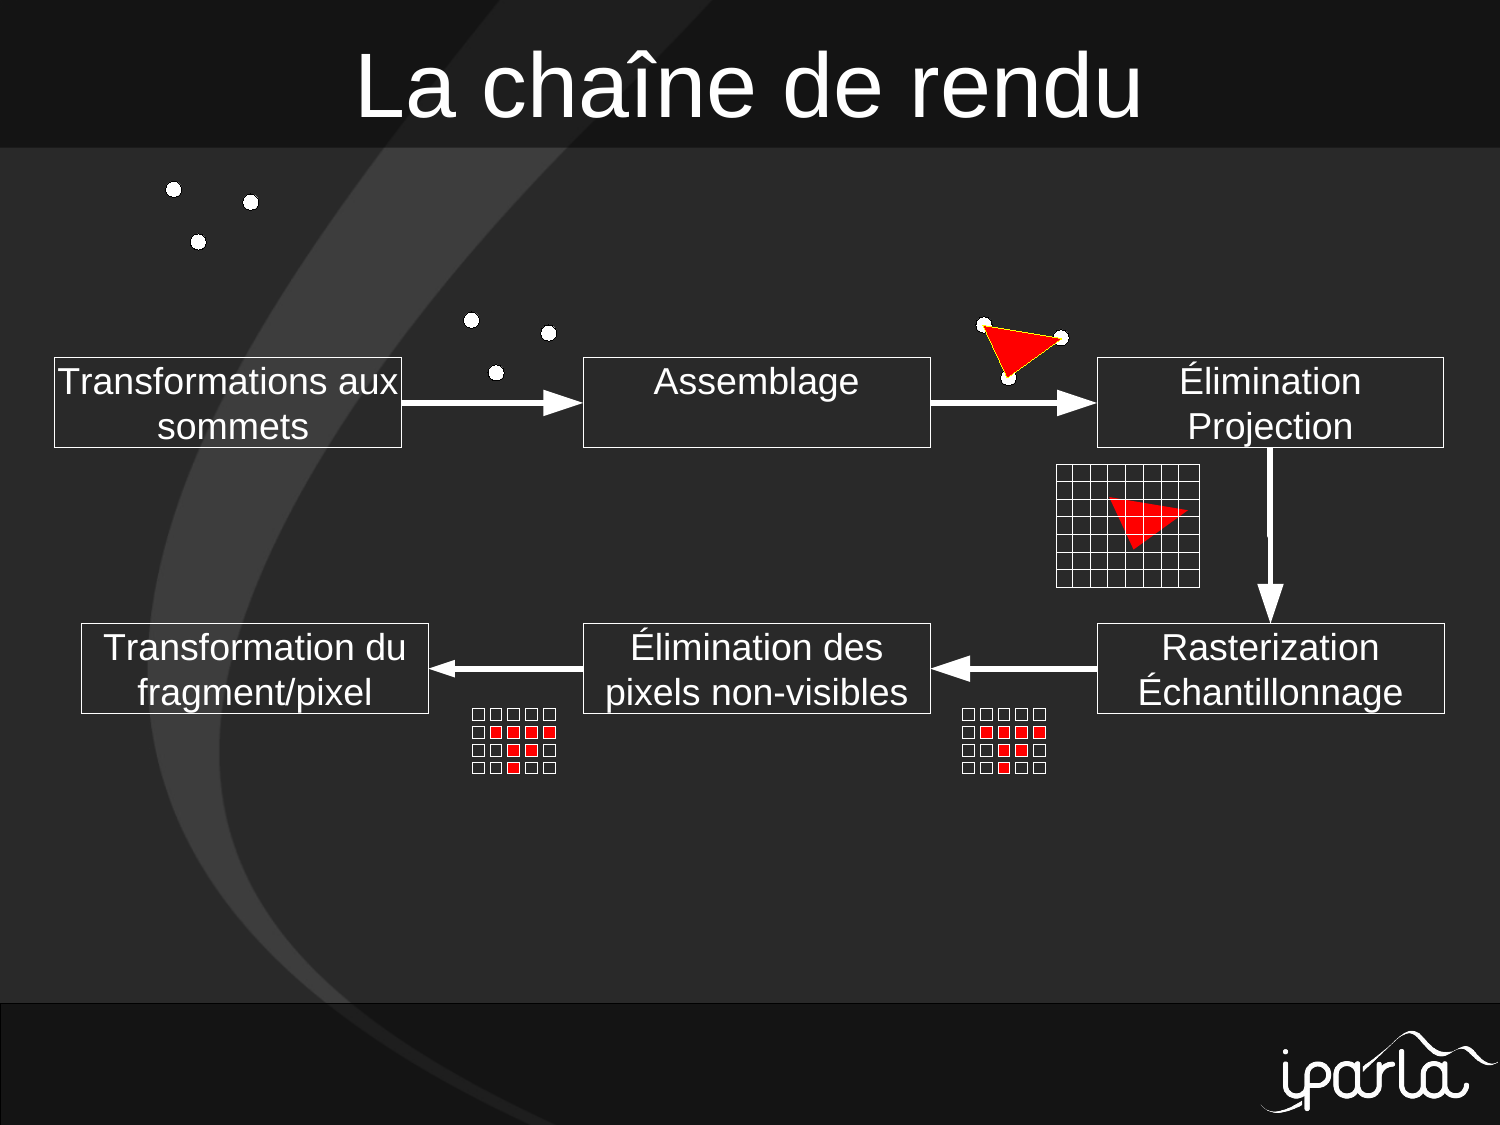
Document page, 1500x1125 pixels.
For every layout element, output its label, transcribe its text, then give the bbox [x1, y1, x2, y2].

text_box [1144, 535, 1154, 543]
text_box [1015, 744, 1028, 757]
text_box [525, 744, 538, 757]
text_box Élimination Projection [1097, 357, 1444, 448]
text_box [242, 193, 259, 211]
text_box [190, 233, 207, 251]
text_box [507, 762, 520, 774]
text_box Assemblage [583, 357, 931, 448]
text_box [1015, 726, 1028, 739]
text_box [998, 762, 1010, 774]
text_box Transformations aux sommets [54, 357, 402, 448]
text_box [490, 726, 502, 739]
text_box [463, 311, 480, 329]
text_box [1179, 508, 1188, 516]
picture [1, 1004, 1500, 1125]
text_box [525, 726, 538, 739]
text_box Élimination des pixels non-visibles [583, 623, 931, 714]
text_box [1126, 517, 1143, 534]
text_box [998, 744, 1010, 757]
title La chaîne de rendu [75, 24, 1425, 148]
text_box [1144, 517, 1161, 534]
text_box [1126, 535, 1143, 550]
text_box [980, 726, 993, 739]
text_box [487, 364, 505, 381]
text_box [165, 181, 182, 198]
text_box [1033, 726, 1046, 739]
text_box [975, 316, 1070, 386]
text_box [1126, 500, 1143, 516]
text_box [998, 726, 1010, 739]
text_box [1162, 517, 1178, 530]
picture [0, 0, 1500, 1003]
text_box [1118, 517, 1125, 532]
text_box [507, 726, 520, 739]
text_box [1144, 502, 1161, 516]
text_box [1162, 505, 1178, 516]
text_box [507, 744, 520, 757]
text_box Transformation du fragment/pixel [81, 623, 429, 714]
text_box [543, 726, 556, 739]
text_box Rasterization Échantillonnage [1097, 623, 1445, 714]
text_box [1110, 500, 1125, 516]
text_box [540, 324, 557, 342]
